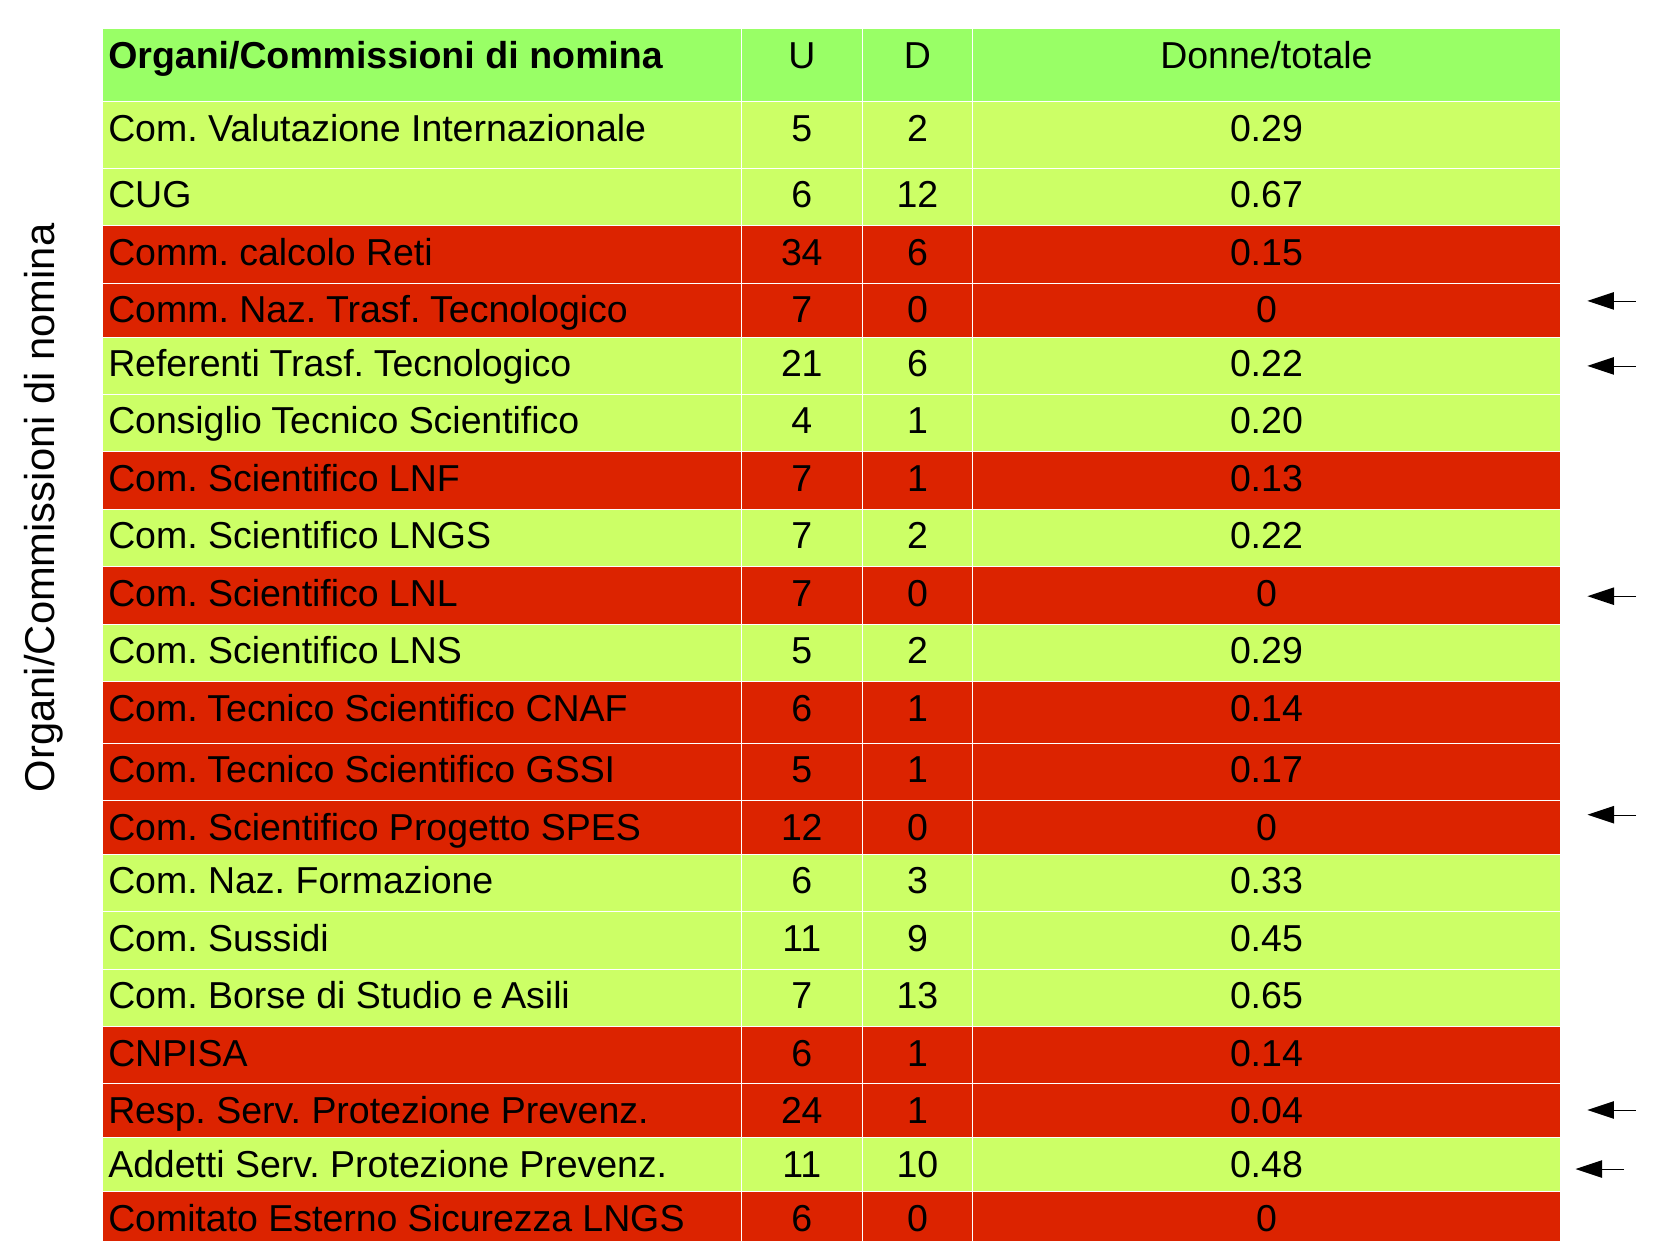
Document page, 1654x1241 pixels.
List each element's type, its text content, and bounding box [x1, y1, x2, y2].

table_cell 0 [973, 801, 1560, 854]
table_cell 0 [863, 1192, 972, 1241]
table_cell Comm. Naz. Trasf. Tecnologico [103, 284, 741, 337]
table_cell Resp. Serv. Protezione Prevenz. [103, 1084, 741, 1137]
table_cell 0.29 [973, 102, 1560, 168]
table_cell 24 [742, 1084, 862, 1137]
table_cell 11 [742, 912, 862, 969]
table_cell Com. Scientifico LNL [103, 567, 741, 624]
table_cell 0.14 [973, 682, 1560, 743]
table_cell 1 [863, 682, 972, 743]
table_cell 7 [742, 284, 862, 337]
table_cell Consiglio Tecnico Scientifico [103, 395, 741, 451]
table_cell 5 [742, 102, 862, 168]
table_cell 7 [742, 452, 862, 509]
table_cell 0.45 [973, 912, 1560, 969]
table_cell Com. Scientifico LNGS [103, 510, 741, 566]
table_cell 0.48 [973, 1138, 1560, 1191]
text_box Organi/Commissioni di nomina [8, 210, 71, 808]
table_cell 2 [863, 510, 972, 566]
table_cell Comitato Esterno Sicurezza LNGS [103, 1192, 741, 1241]
table_cell 7 [742, 567, 862, 624]
table_cell 0.22 [973, 338, 1560, 394]
table_cell 0 [863, 801, 972, 854]
table_cell 13 [863, 970, 972, 1026]
table_cell 0.04 [973, 1084, 1560, 1137]
table_header U [742, 29, 862, 101]
table_cell 34 [742, 226, 862, 283]
table_cell 7 [742, 510, 862, 566]
table_cell Com. Valutazione Internazionale [103, 102, 741, 168]
table_cell Com. Scientifico Progetto SPES [103, 801, 741, 854]
table_cell 1 [863, 395, 972, 451]
table_cell 0.17 [973, 744, 1560, 800]
table_cell CUG [103, 169, 741, 225]
table_cell 7 [742, 970, 862, 1026]
table_cell 3 [863, 855, 972, 911]
table_cell 21 [742, 338, 862, 394]
table_cell 1 [863, 1027, 972, 1083]
table_cell 2 [863, 102, 972, 168]
table_cell 6 [742, 169, 862, 225]
table_cell 1 [863, 452, 972, 509]
table_cell 9 [863, 912, 972, 969]
table_cell Com. Borse di Studio e Asili [103, 970, 741, 1026]
table_cell 4 [742, 395, 862, 451]
table_cell 0.15 [973, 226, 1560, 283]
table_cell Com. Tecnico Scientifico CNAF [103, 682, 741, 743]
table_cell 12 [742, 801, 862, 854]
table_header D [863, 29, 972, 101]
table_cell 6 [863, 338, 972, 394]
table_cell 0.22 [973, 510, 1560, 566]
table_cell 6 [742, 1027, 862, 1083]
table_cell Com. Scientifico LNF [103, 452, 741, 509]
table_cell 6 [742, 682, 862, 743]
table_cell 0 [973, 1192, 1560, 1241]
table_cell 0.13 [973, 452, 1560, 509]
table_cell Comm. calcolo Reti [103, 226, 741, 283]
table_cell 10 [863, 1138, 972, 1191]
table_cell 0 [863, 567, 972, 624]
table_header Donne/totale [973, 29, 1560, 101]
table_cell 0.14 [973, 1027, 1560, 1083]
table_cell 6 [742, 1192, 862, 1241]
table_cell 0 [973, 284, 1560, 337]
table_cell 1 [863, 1084, 972, 1137]
table_cell Com. Tecnico Scientifico GSSI [103, 744, 741, 800]
table_cell Com. Scientifico LNS [103, 625, 741, 681]
table_cell CNPISA [103, 1027, 741, 1083]
table_cell 12 [863, 169, 972, 225]
table_cell 11 [742, 1138, 862, 1191]
table_header Organi/Commissioni di nomina [103, 29, 741, 101]
table_cell 0.65 [973, 970, 1560, 1026]
table_cell 0.67 [973, 169, 1560, 225]
table_cell 2 [863, 625, 972, 681]
table_cell 1 [863, 744, 972, 800]
table_cell 6 [742, 855, 862, 911]
table_cell Com. Sussidi [103, 912, 741, 969]
table_cell 0 [863, 284, 972, 337]
table_cell 0 [973, 567, 1560, 624]
table_cell 0.29 [973, 625, 1560, 681]
table_cell 0.20 [973, 395, 1560, 451]
table_cell Addetti Serv. Protezione Prevenz. [103, 1138, 741, 1191]
table_cell 6 [863, 226, 972, 283]
table_cell 0.33 [973, 855, 1560, 911]
table_cell Referenti Trasf. Tecnologico [103, 338, 741, 394]
table_cell 5 [742, 744, 862, 800]
table_cell 5 [742, 625, 862, 681]
table_cell Com. Naz. Formazione [103, 855, 741, 911]
